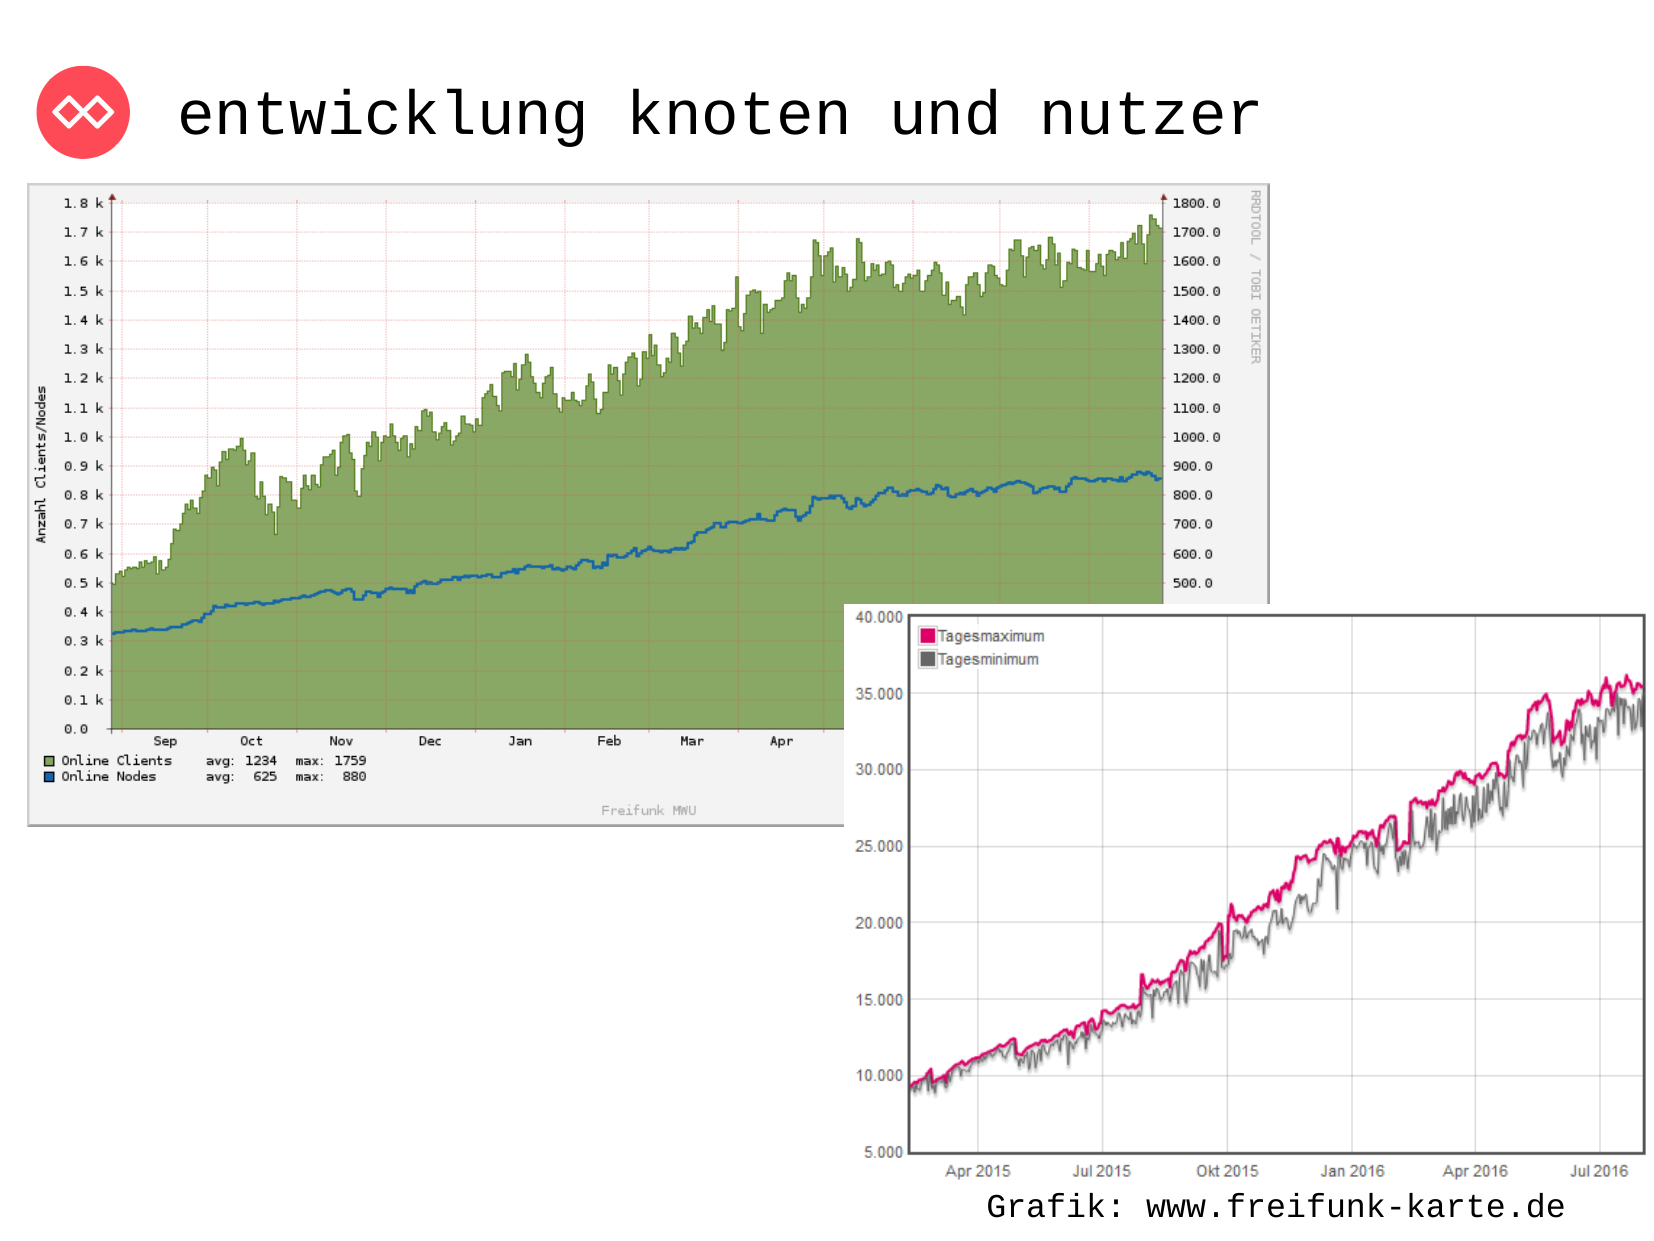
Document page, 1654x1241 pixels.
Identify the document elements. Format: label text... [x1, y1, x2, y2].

picture [27, 183, 1654, 1188]
title entwicklung knoten und nutzer [177, 13, 1465, 222]
picture [17, 46, 149, 178]
text_box Grafik: www.freifunk-karte.de [971, 1188, 1582, 1236]
